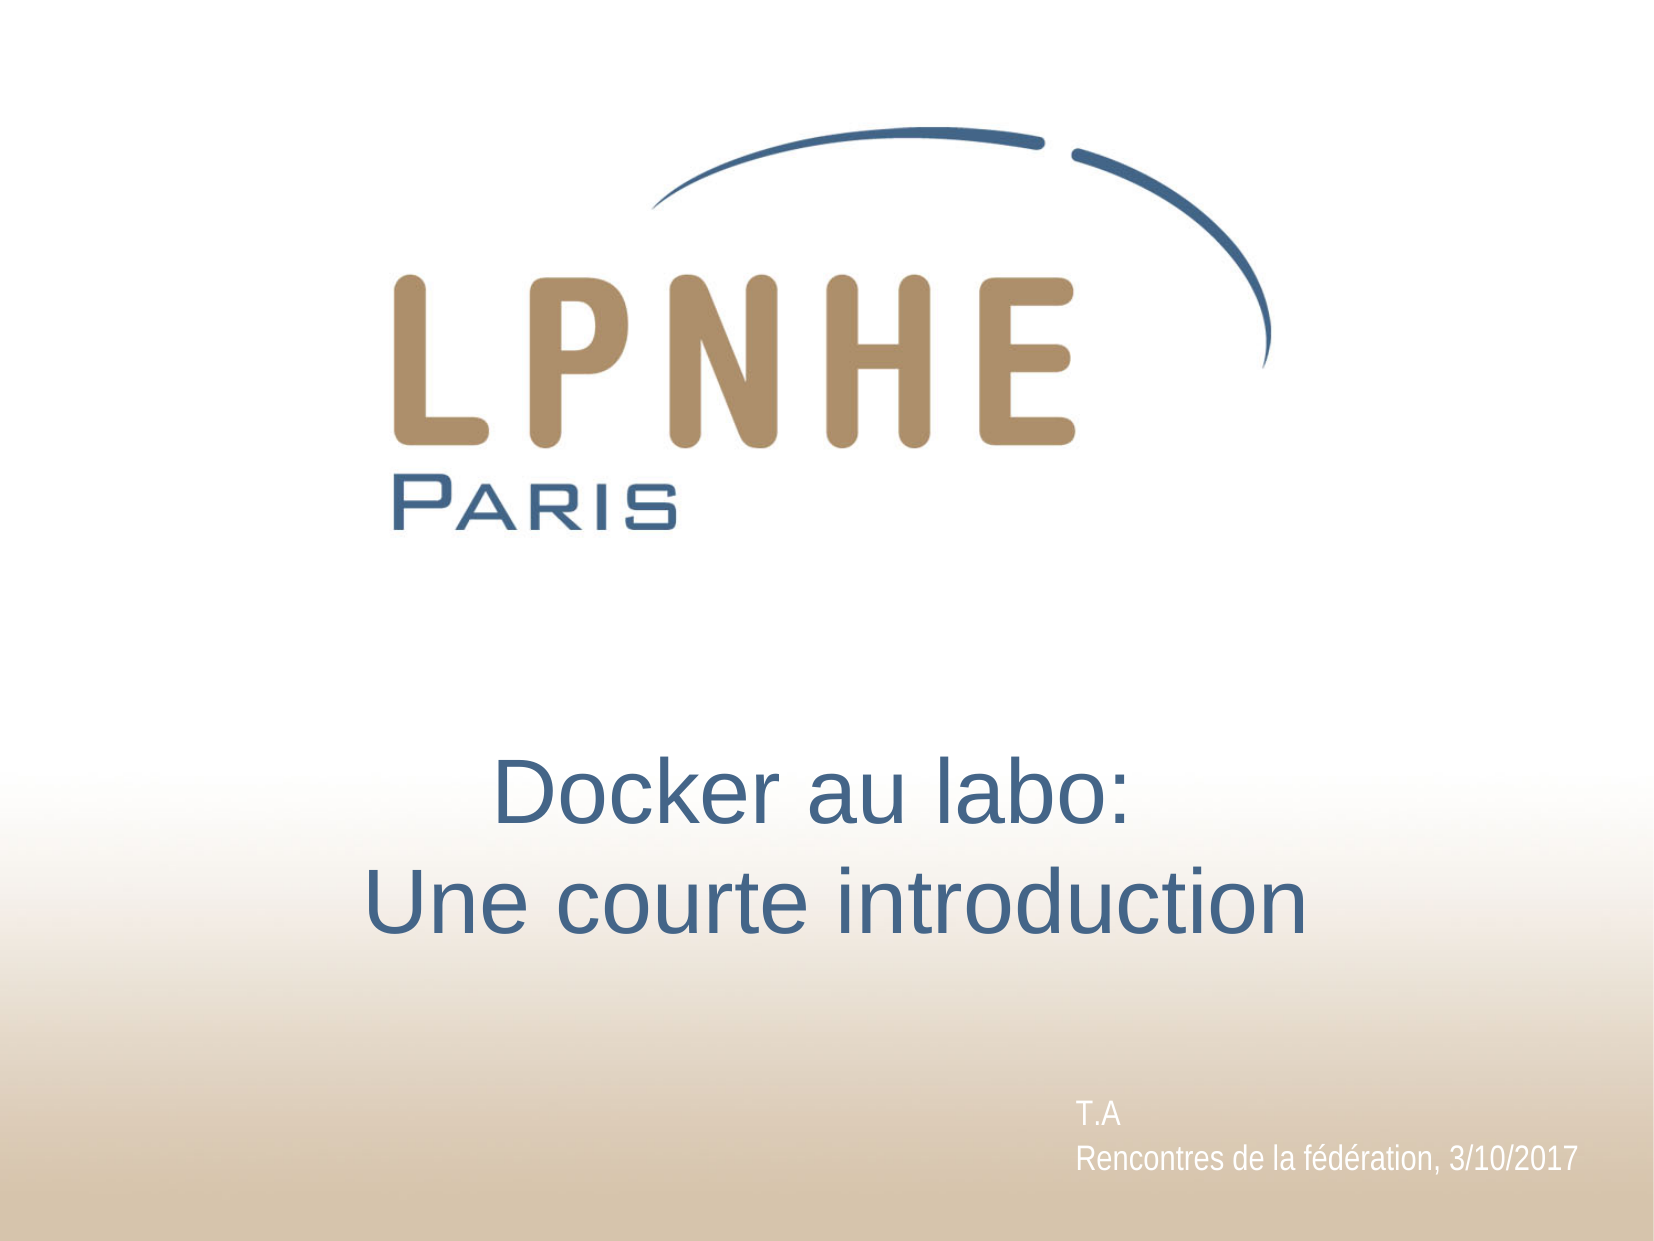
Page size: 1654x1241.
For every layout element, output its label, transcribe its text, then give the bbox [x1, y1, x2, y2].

picture [0, 0, 1654, 1241]
title Docker au labo: Une courte introduction [118, 614, 1507, 1070]
text_box T.A Rencontres de la fédération, 3/10/2017 [1060, 1039, 1613, 1185]
